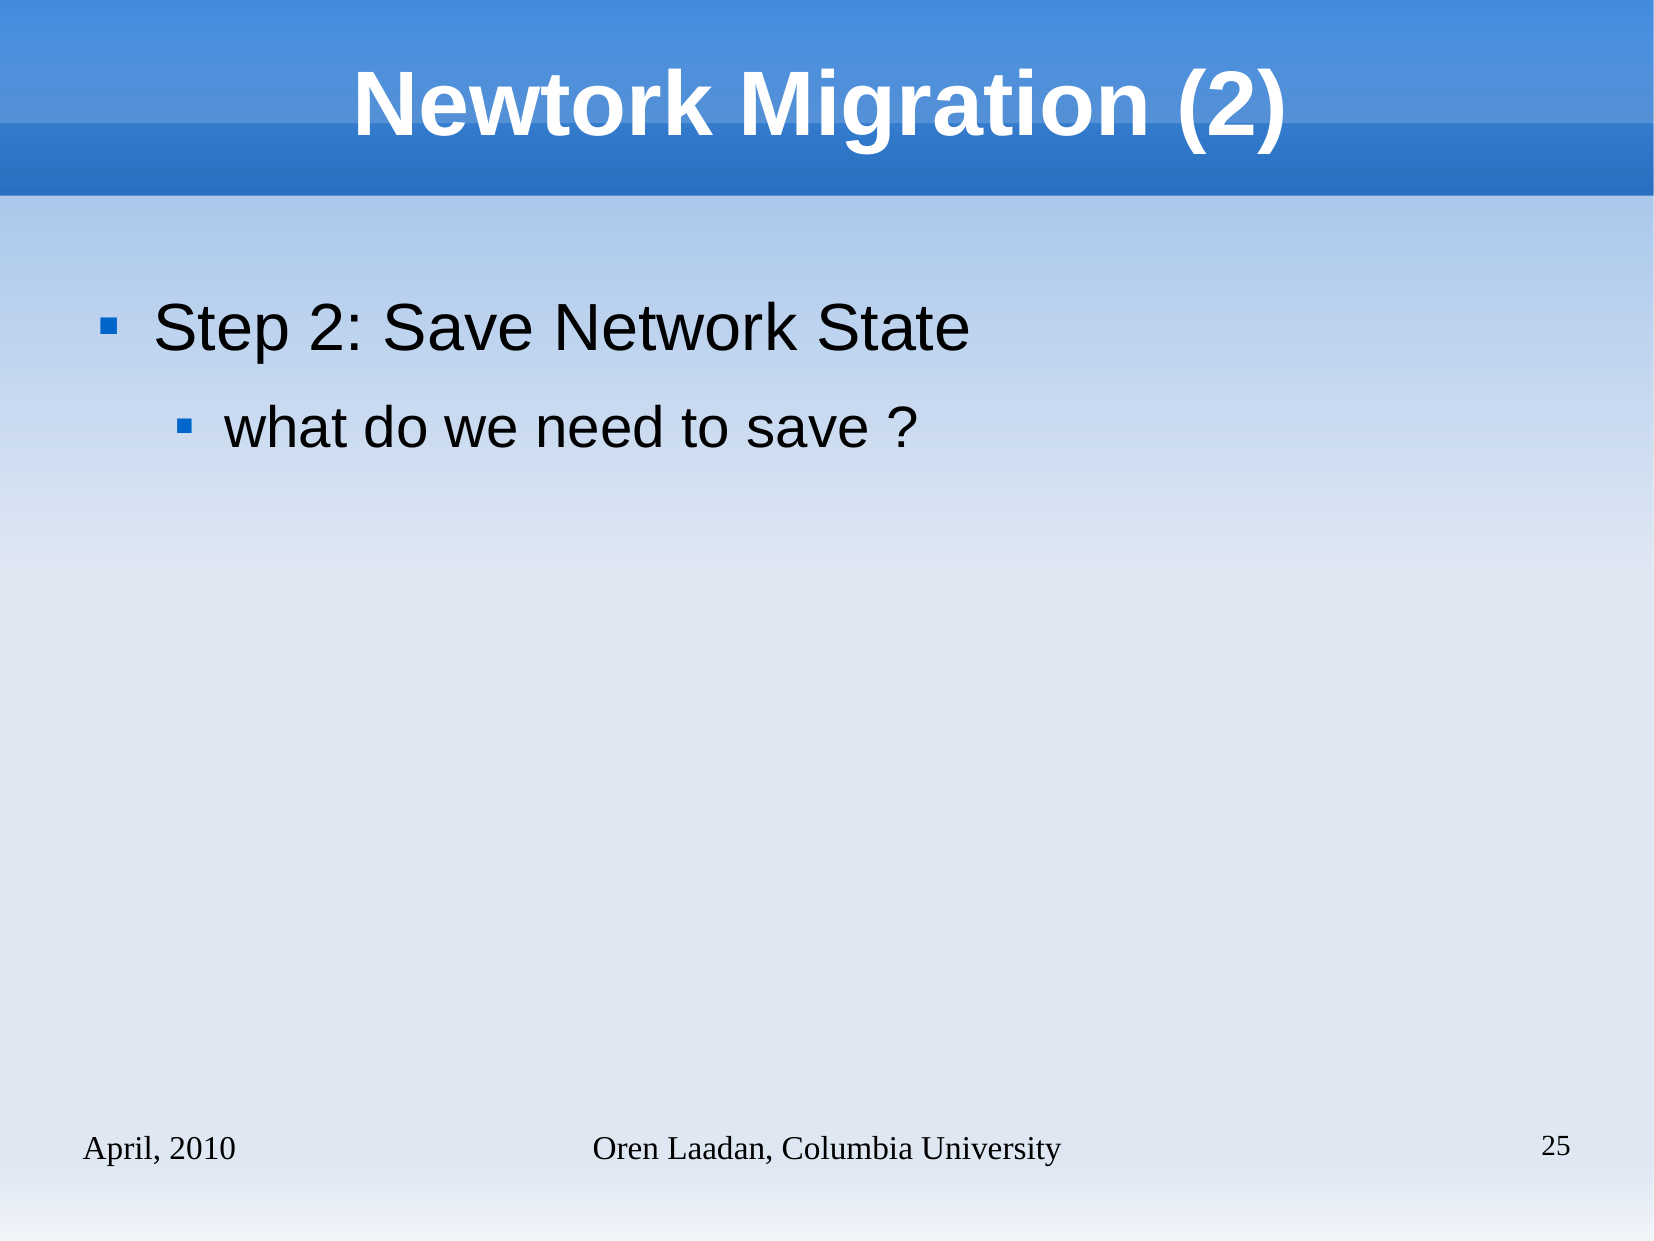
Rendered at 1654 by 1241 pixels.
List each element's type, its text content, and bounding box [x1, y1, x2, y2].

list Step 2: Save Network State what do we need to save ? [82, 290, 1571, 1094]
title Newtork Migration (2) [76, 7, 1565, 200]
picture [0, 0, 1654, 1241]
